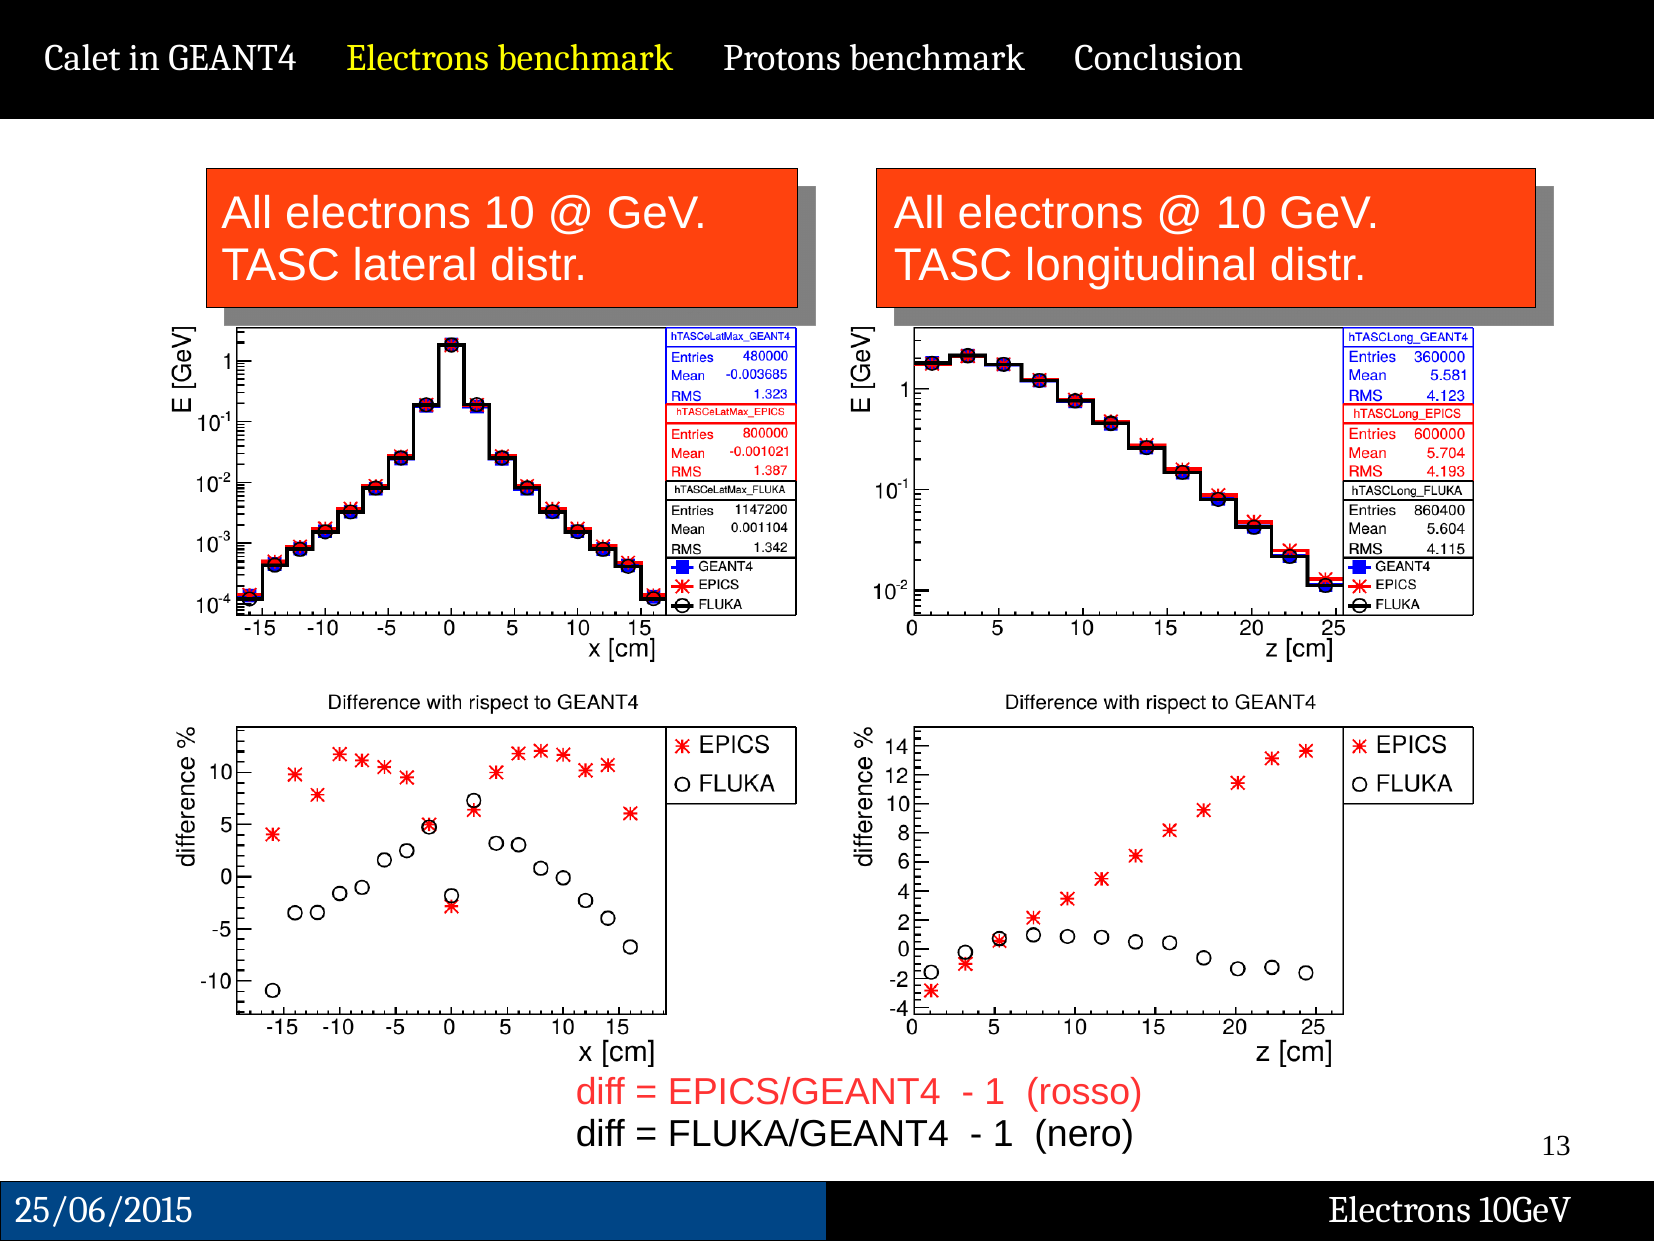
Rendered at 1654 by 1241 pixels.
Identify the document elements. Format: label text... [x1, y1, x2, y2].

text_box [876, 168, 1536, 308]
picture [148, 283, 1489, 1075]
text_box All electrons @ 10 GeV. TASC longitudinal distr. [879, 180, 1565, 308]
text_box diff = EPICS/GEANT4 - 1 (rosso) diff = FLUKA/GEANT4 - 1 (nero) [561, 1062, 1241, 1162]
text_box Electrons 10GeV [1313, 1181, 1654, 1241]
text_box 25/06/2015 [0, 1181, 246, 1240]
text_box All electrons 10 @ GeV. TASC lateral distr. [206, 180, 798, 308]
text_box [0, 1181, 1313, 1241]
text_box Calet in GEANT4 Electrons benchmark Protons benchmark Conclusion [29, 29, 1625, 89]
text_box [0, 0, 1654, 119]
text_box [206, 168, 798, 180]
